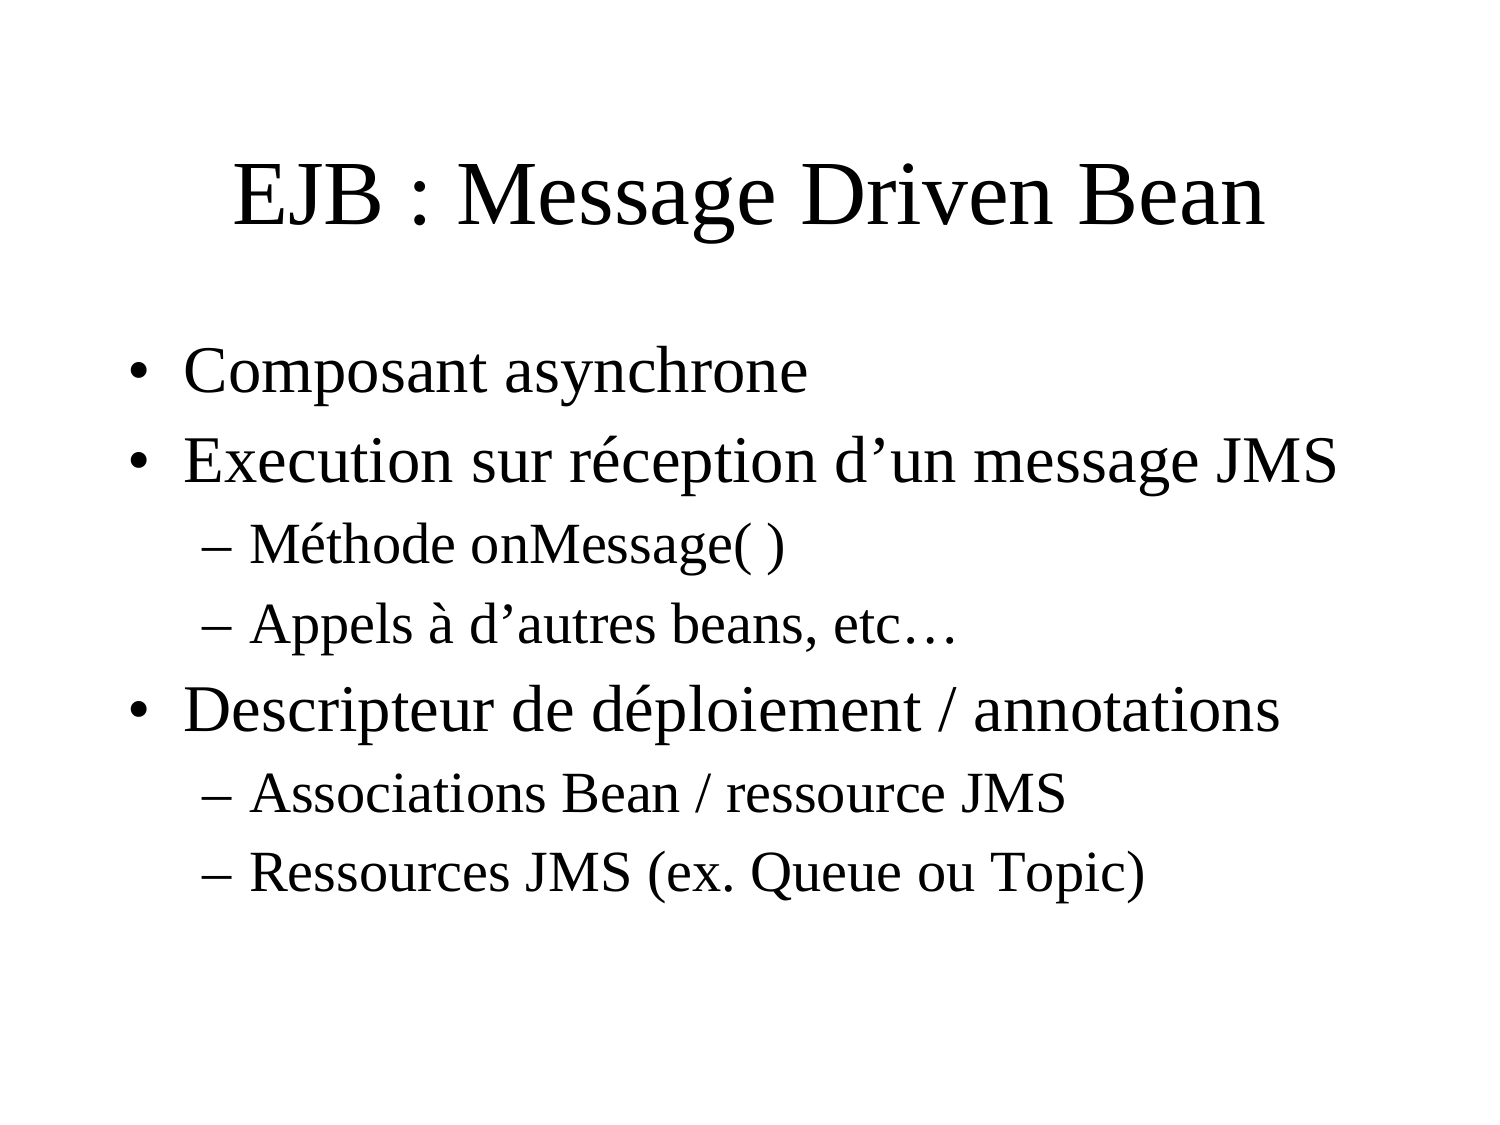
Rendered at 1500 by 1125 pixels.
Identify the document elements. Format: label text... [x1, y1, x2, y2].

list Composant asynchrone Execution sur réception d’un message JMS Méthode onMessage( ) Appels à d’autres beans, etc… Descripteur de déploiement / annotations Associations Bean / ressource JMS Ressources JMS (ex. Queue ou Topic) [112, 324, 1388, 1001]
title EJB : Message Driven Bean [112, 99, 1388, 288]
